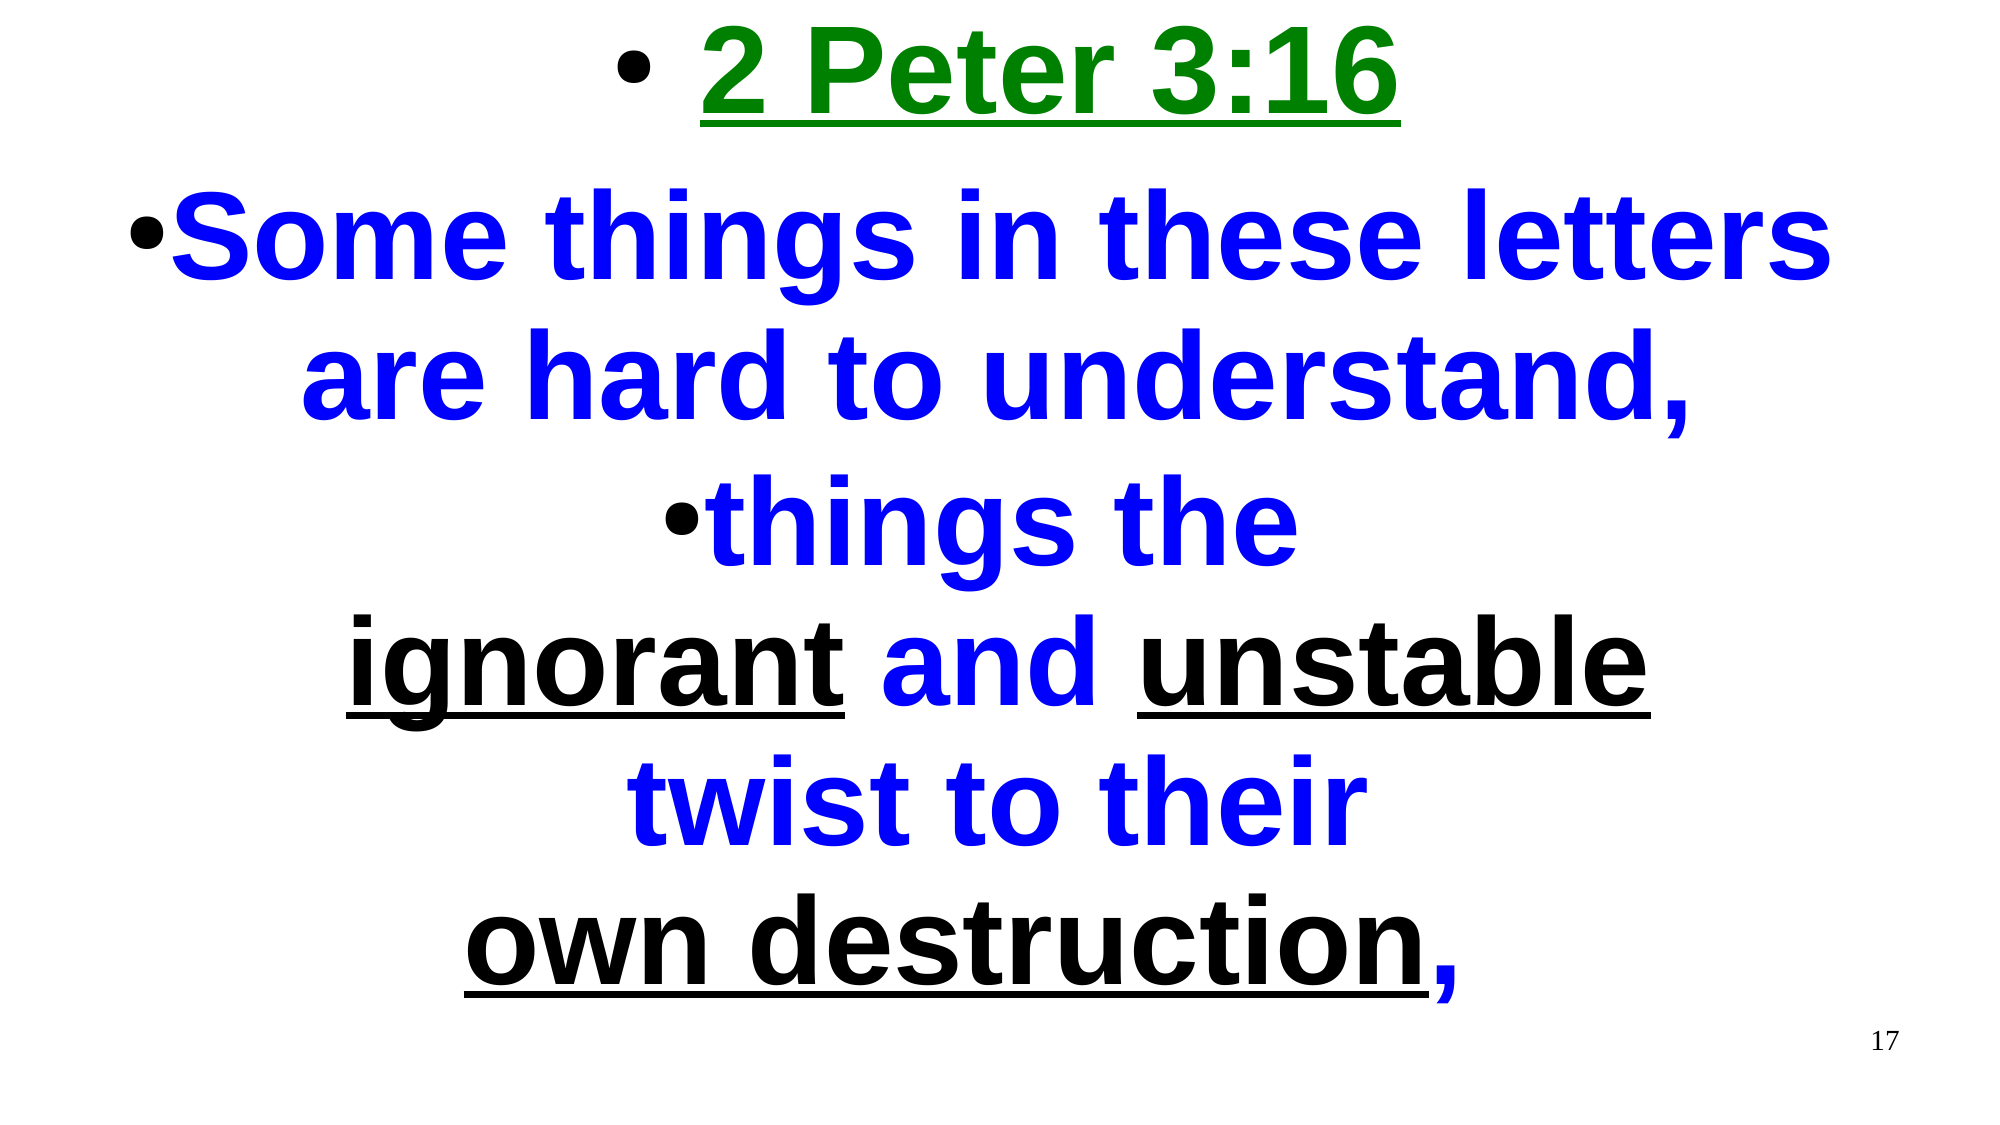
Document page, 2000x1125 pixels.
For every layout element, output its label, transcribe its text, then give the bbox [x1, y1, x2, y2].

list 2 Peter 3:16 Some things in these letters are hard to understand, things the ignorant and unstable twist to their own destruction, [0, 0, 1996, 1123]
